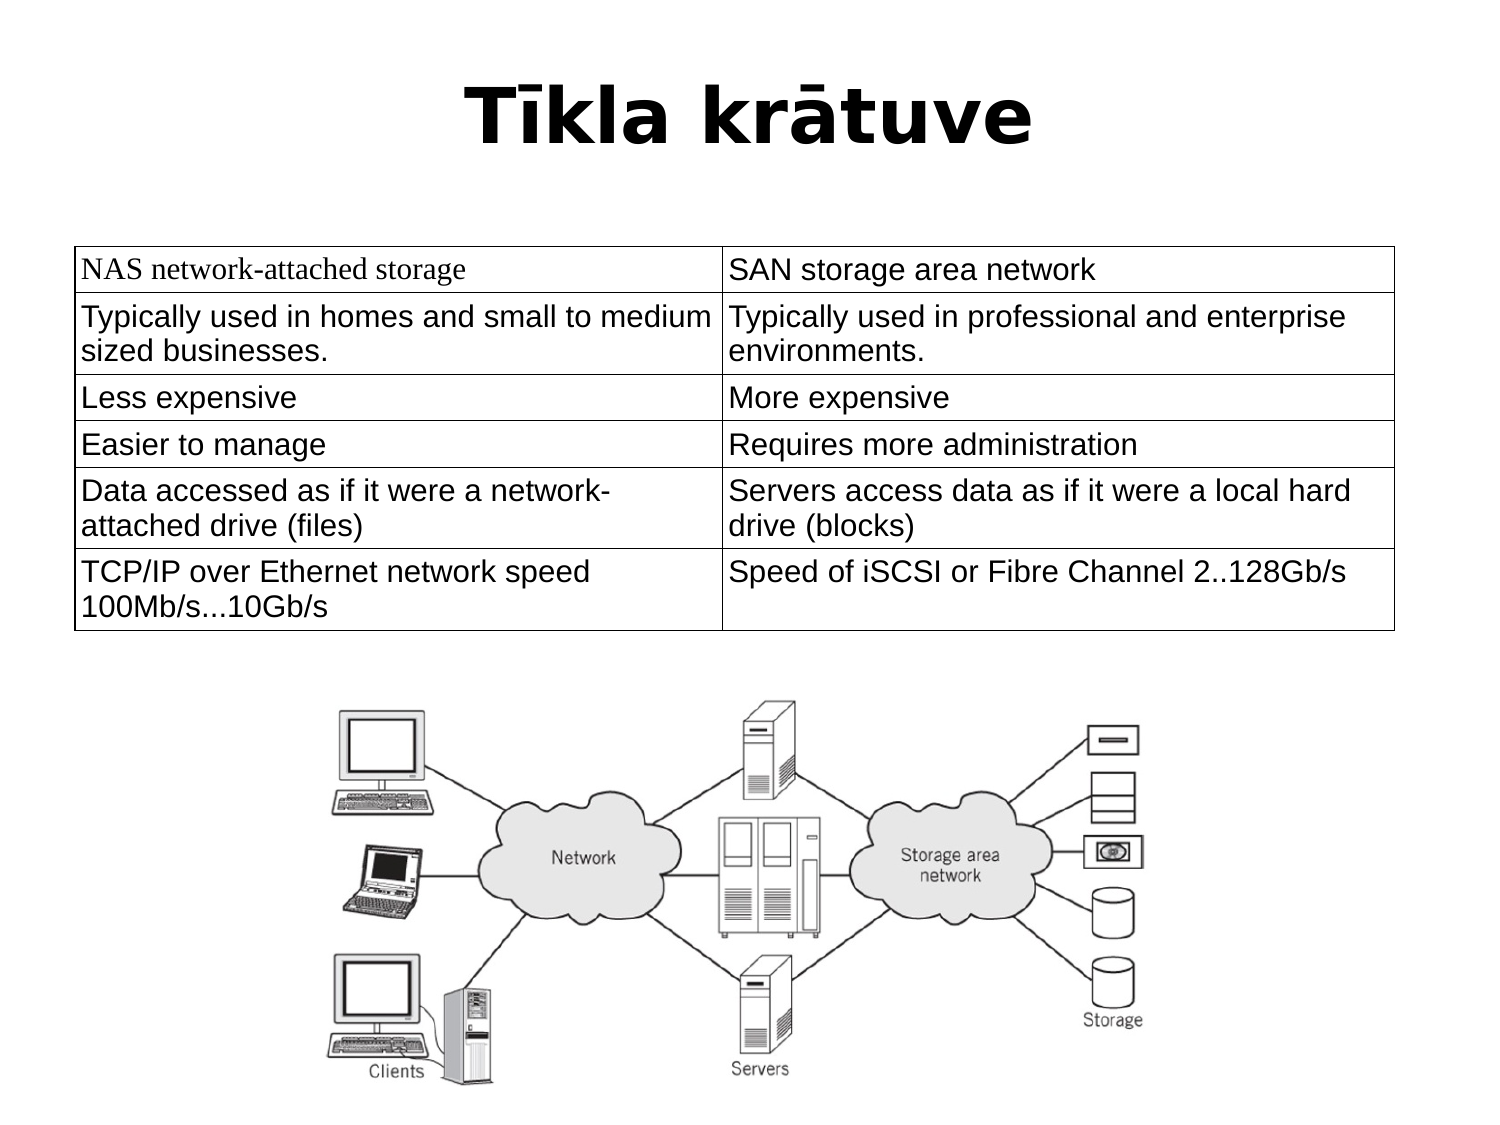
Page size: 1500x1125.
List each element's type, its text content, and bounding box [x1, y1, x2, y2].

table_cell Speed of iSCSI or Fibre Channel 2..128Gb/s [723, 549, 1394, 630]
table_cell Requires more administration [723, 421, 1394, 467]
table_cell Typically used in professional and enterprise environments. [723, 293, 1394, 374]
picture [320, 690, 1150, 1087]
table_cell Servers access data as if it were a local hard drive (blocks) [723, 468, 1394, 548]
table_cell Typically used in homes and small to medium sized businesses. [76, 293, 722, 374]
table_cell Less expensive [76, 375, 722, 420]
table_cell Easier to manage [76, 421, 722, 467]
title Tīkla krātuve [75, 74, 1425, 150]
table_header NAS network-attached storage [76, 247, 722, 292]
table_cell TCP/IP over Ethernet network speed 100Mb/s...10Gb/s [76, 549, 722, 630]
table_cell Data accessed as if it were a network-attached drive (files) [76, 468, 722, 548]
table_cell More expensive [723, 375, 1394, 420]
table_header SAN storage area network [723, 247, 1394, 292]
